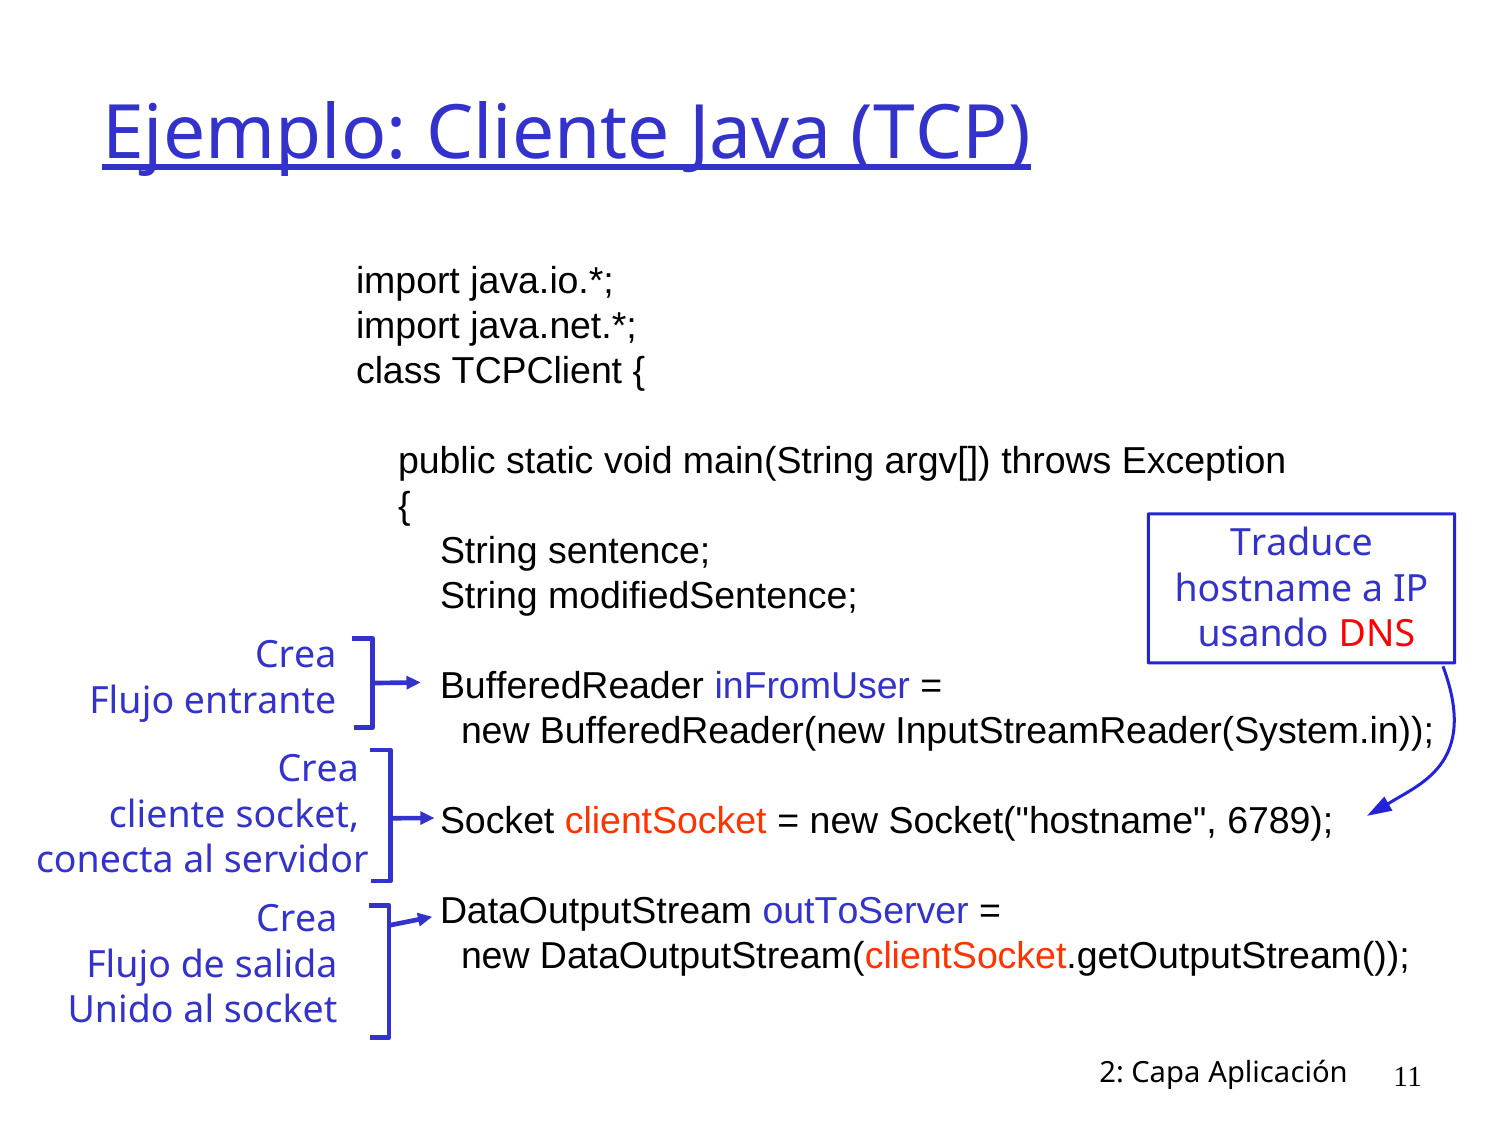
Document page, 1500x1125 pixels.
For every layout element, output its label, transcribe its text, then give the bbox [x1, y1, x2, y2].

text_box Crea Flujo entrante [74, 627, 352, 729]
text_box Crea Flujo de salida Unido al socket [52, 891, 353, 1038]
text_box Crea cliente socket, conecta al servidor [20, 741, 384, 888]
text_box Traduce hostname a IP usando DNS [1148, 513, 1455, 663]
text_box import java.io.*; import java.net.*; class TCPClient { public static void main(String argv[]) throws Exception { String sentence; String modifiedSentence; BufferedReader inFromUser = new BufferedReader(new InputStreamReader(System.in)); Socket clientSocket = new Socket("hostname", 6789); DataOutputStream outToServer = new DataOutputStream(clientSocket.getOutputStream()); [341, 247, 1461, 1069]
title Ejemplo: Cliente Java (TCP)‏ [87, 37, 1363, 225]
